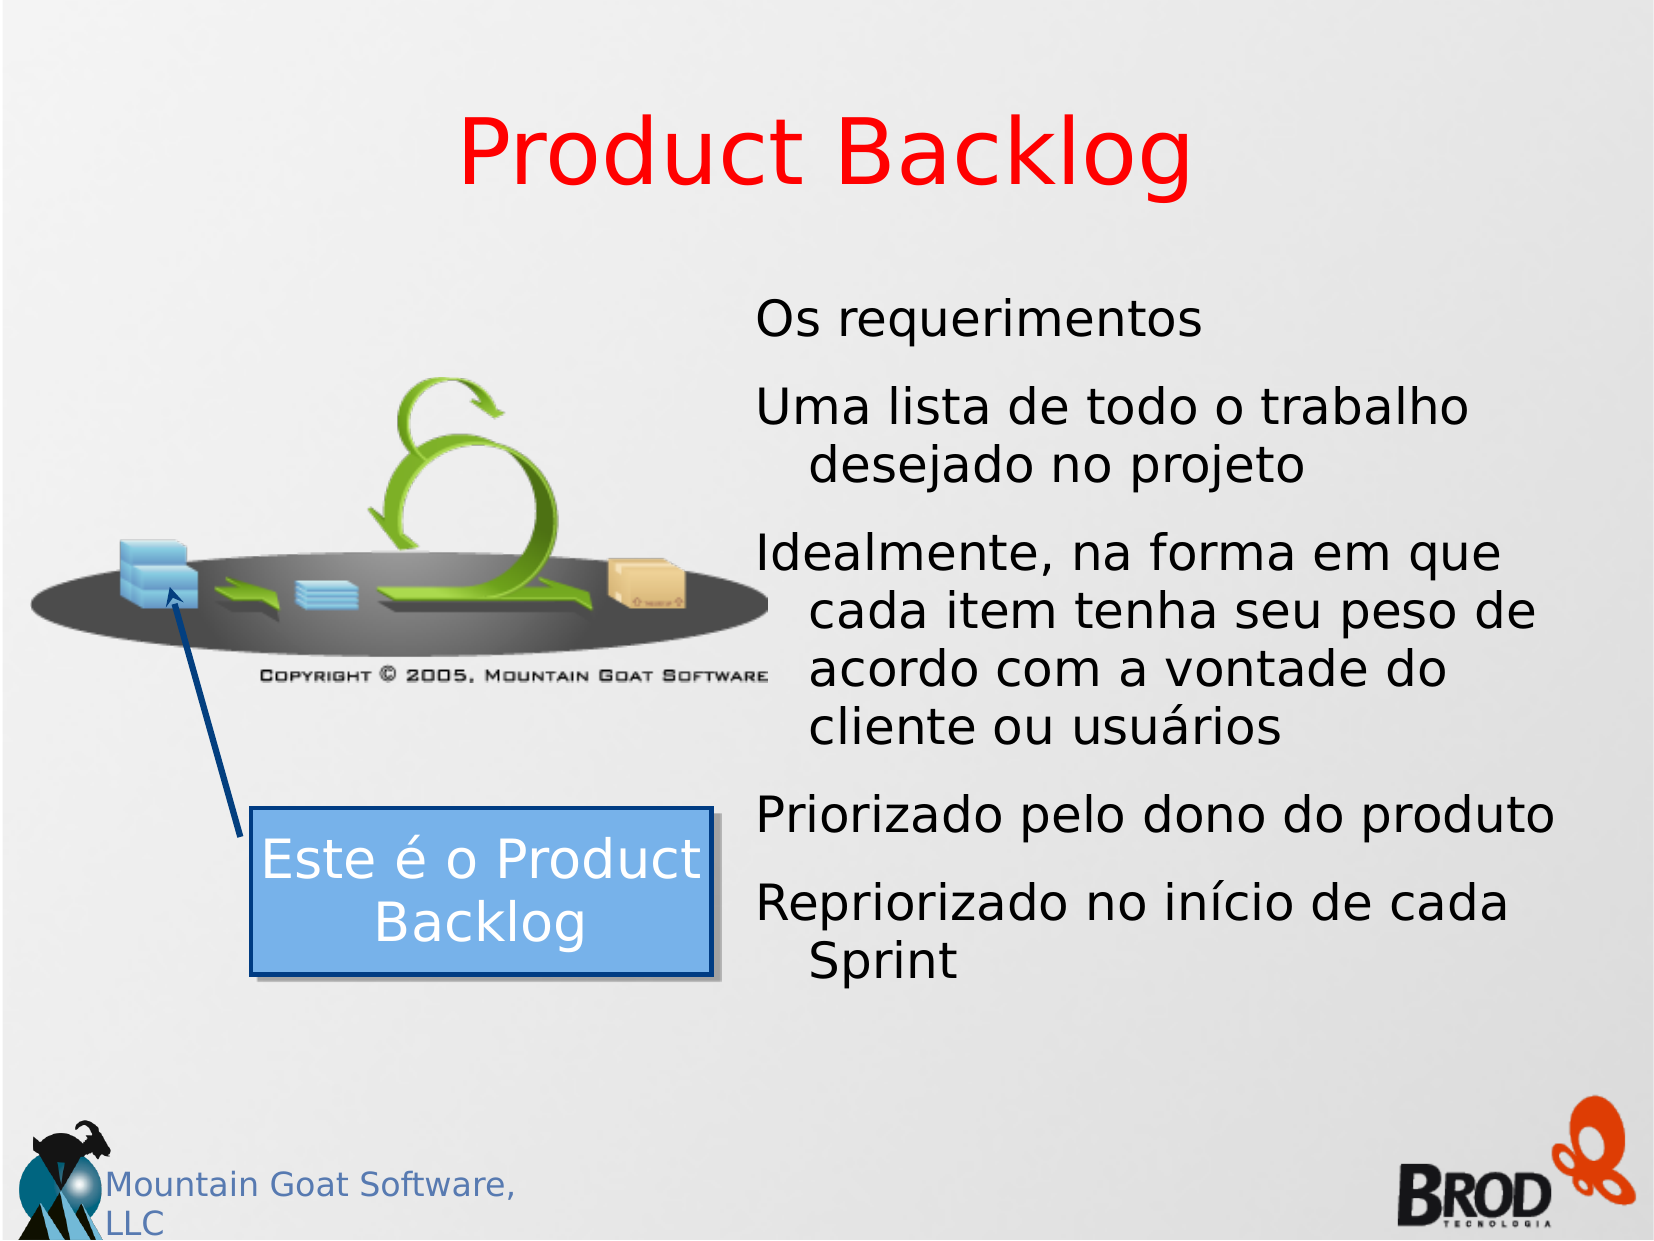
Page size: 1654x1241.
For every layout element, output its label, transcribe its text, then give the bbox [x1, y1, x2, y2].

list Os requerimentos Uma lista de todo o trabalho desejado no projeto Idealmente, na forma em que cada item tenha seu peso de acordo com a vontade do cliente ou usuários Priorizado pelo dono do produto Repriorizado no início de cada Sprint [738, 290, 1571, 1094]
text_box Este é o Product Backlog [251, 807, 712, 975]
title Product Backlog [82, 56, 1571, 250]
picture [2, 0, 1654, 1241]
